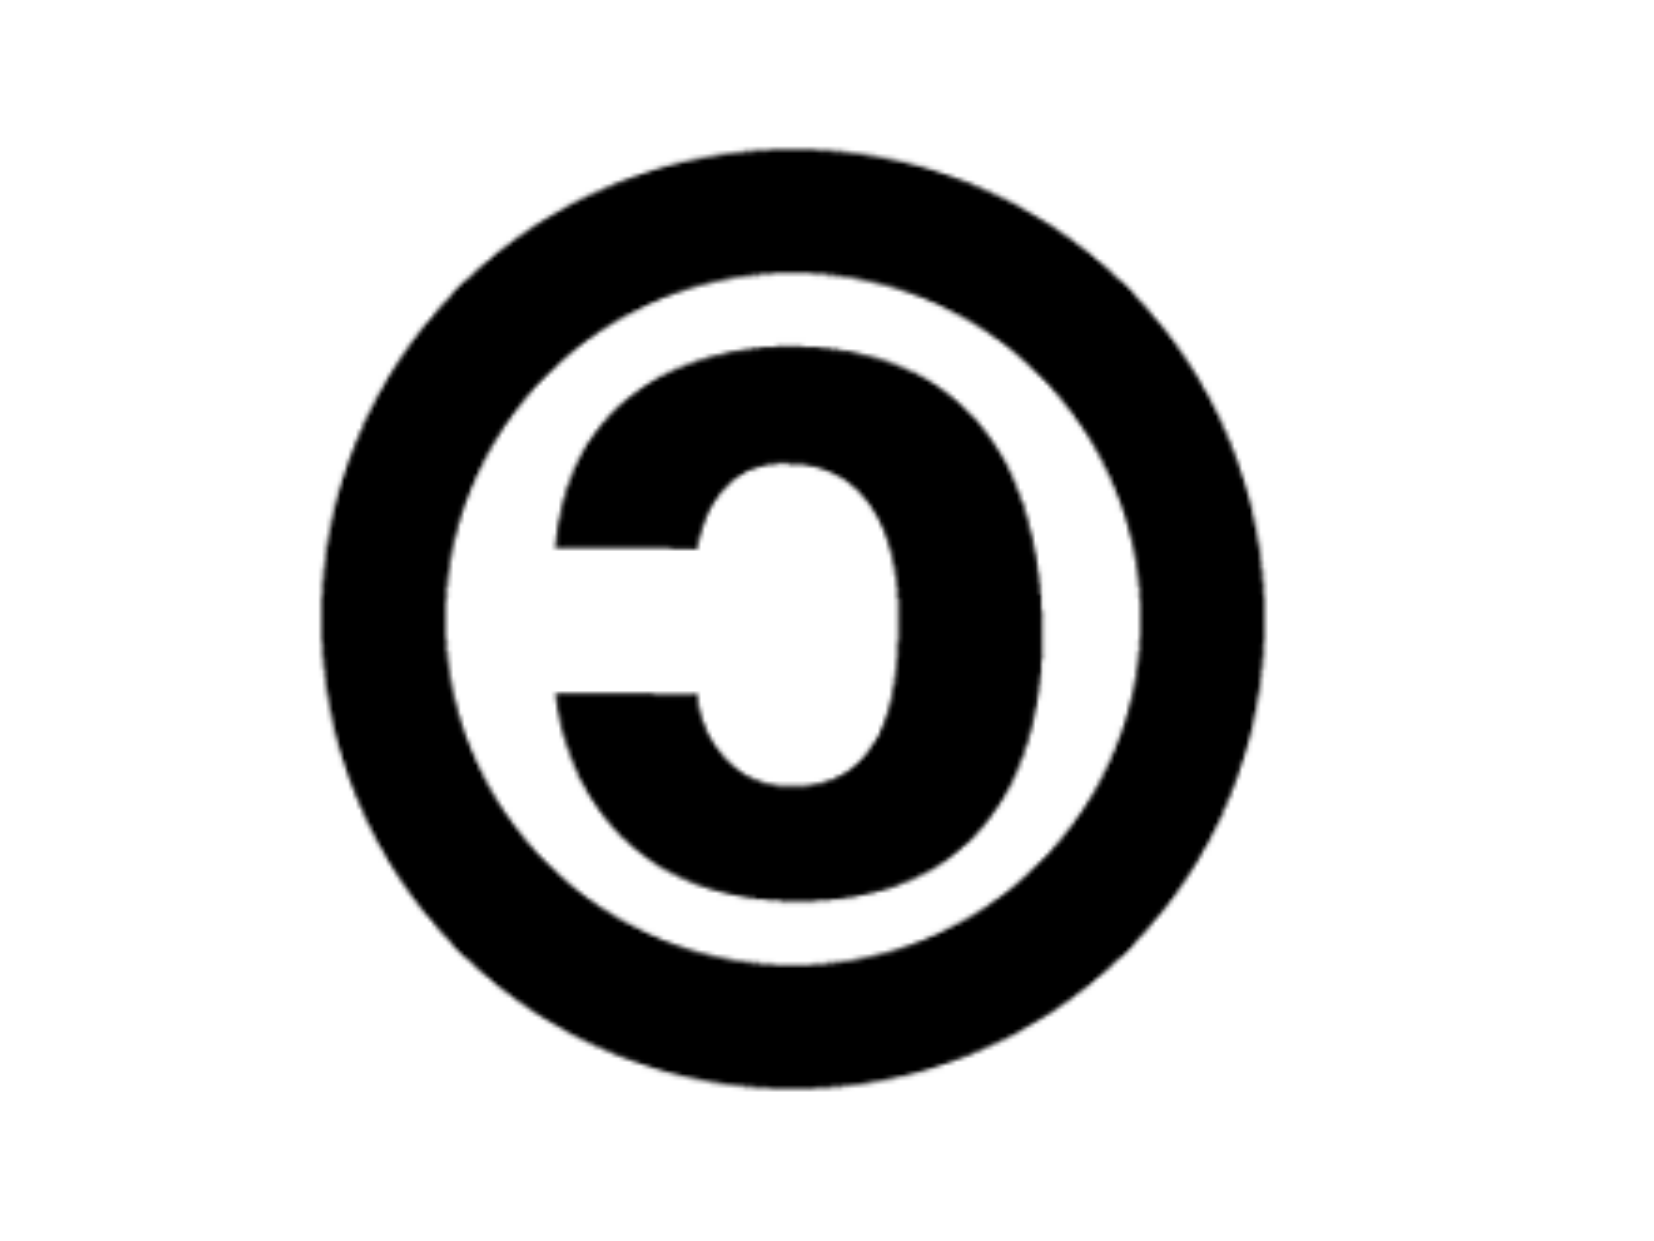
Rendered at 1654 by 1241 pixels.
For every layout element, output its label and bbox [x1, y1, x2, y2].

picture [265, 89, 1328, 1152]
